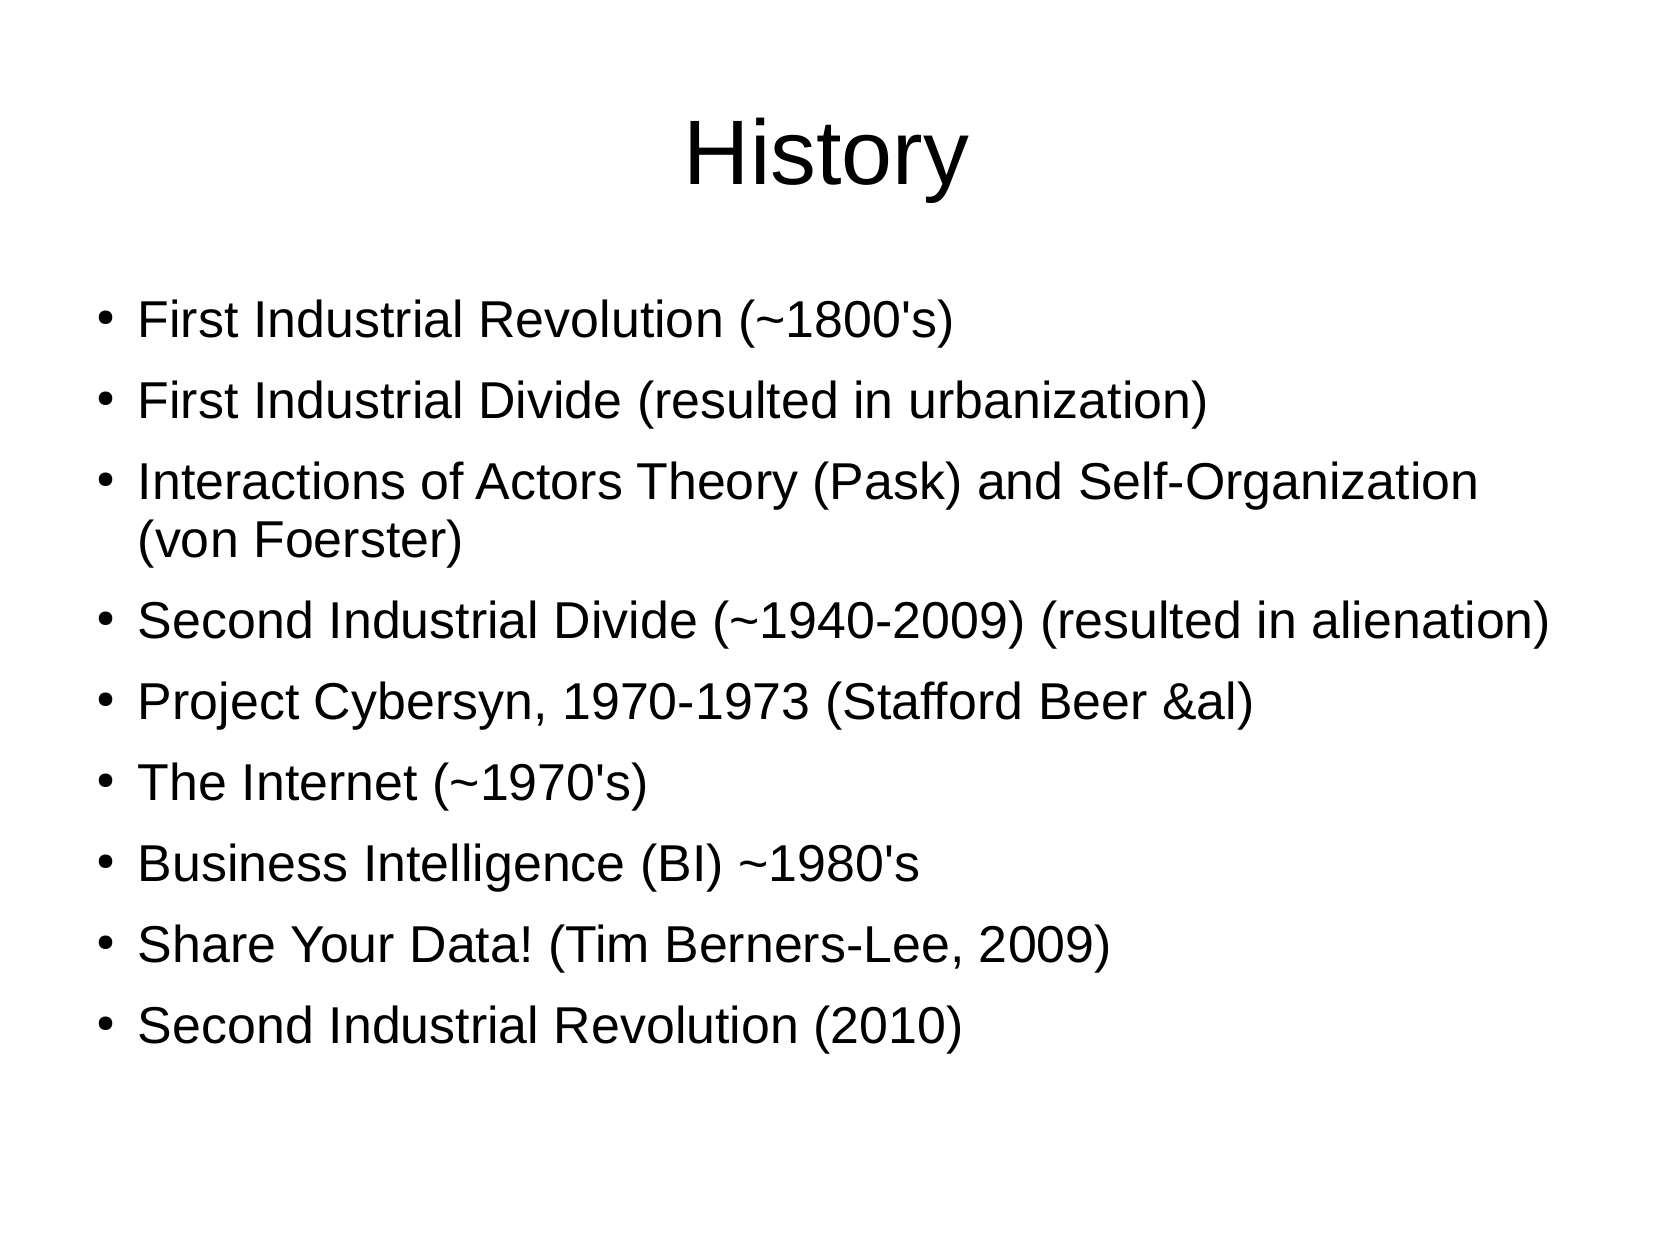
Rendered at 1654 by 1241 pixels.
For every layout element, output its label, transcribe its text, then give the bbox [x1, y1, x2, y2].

title History [82, 56, 1571, 250]
list First Industrial Revolution (~1800's) First Industrial Divide (resulted in urbanization) Interactions of Actors Theory (Pask) and Self-Organization (von Foerster) Second Industrial Divide (~1940-2009) (resulted in alienation) Project Cybersyn, 1970-1973 (Stafford Beer &al) The Internet (~1970's) Business Intelligence (BI) ~1980's Share Your Data! (Tim Berners-Lee, 2009) Second Industrial Revolution (2010) [82, 290, 1571, 1109]
